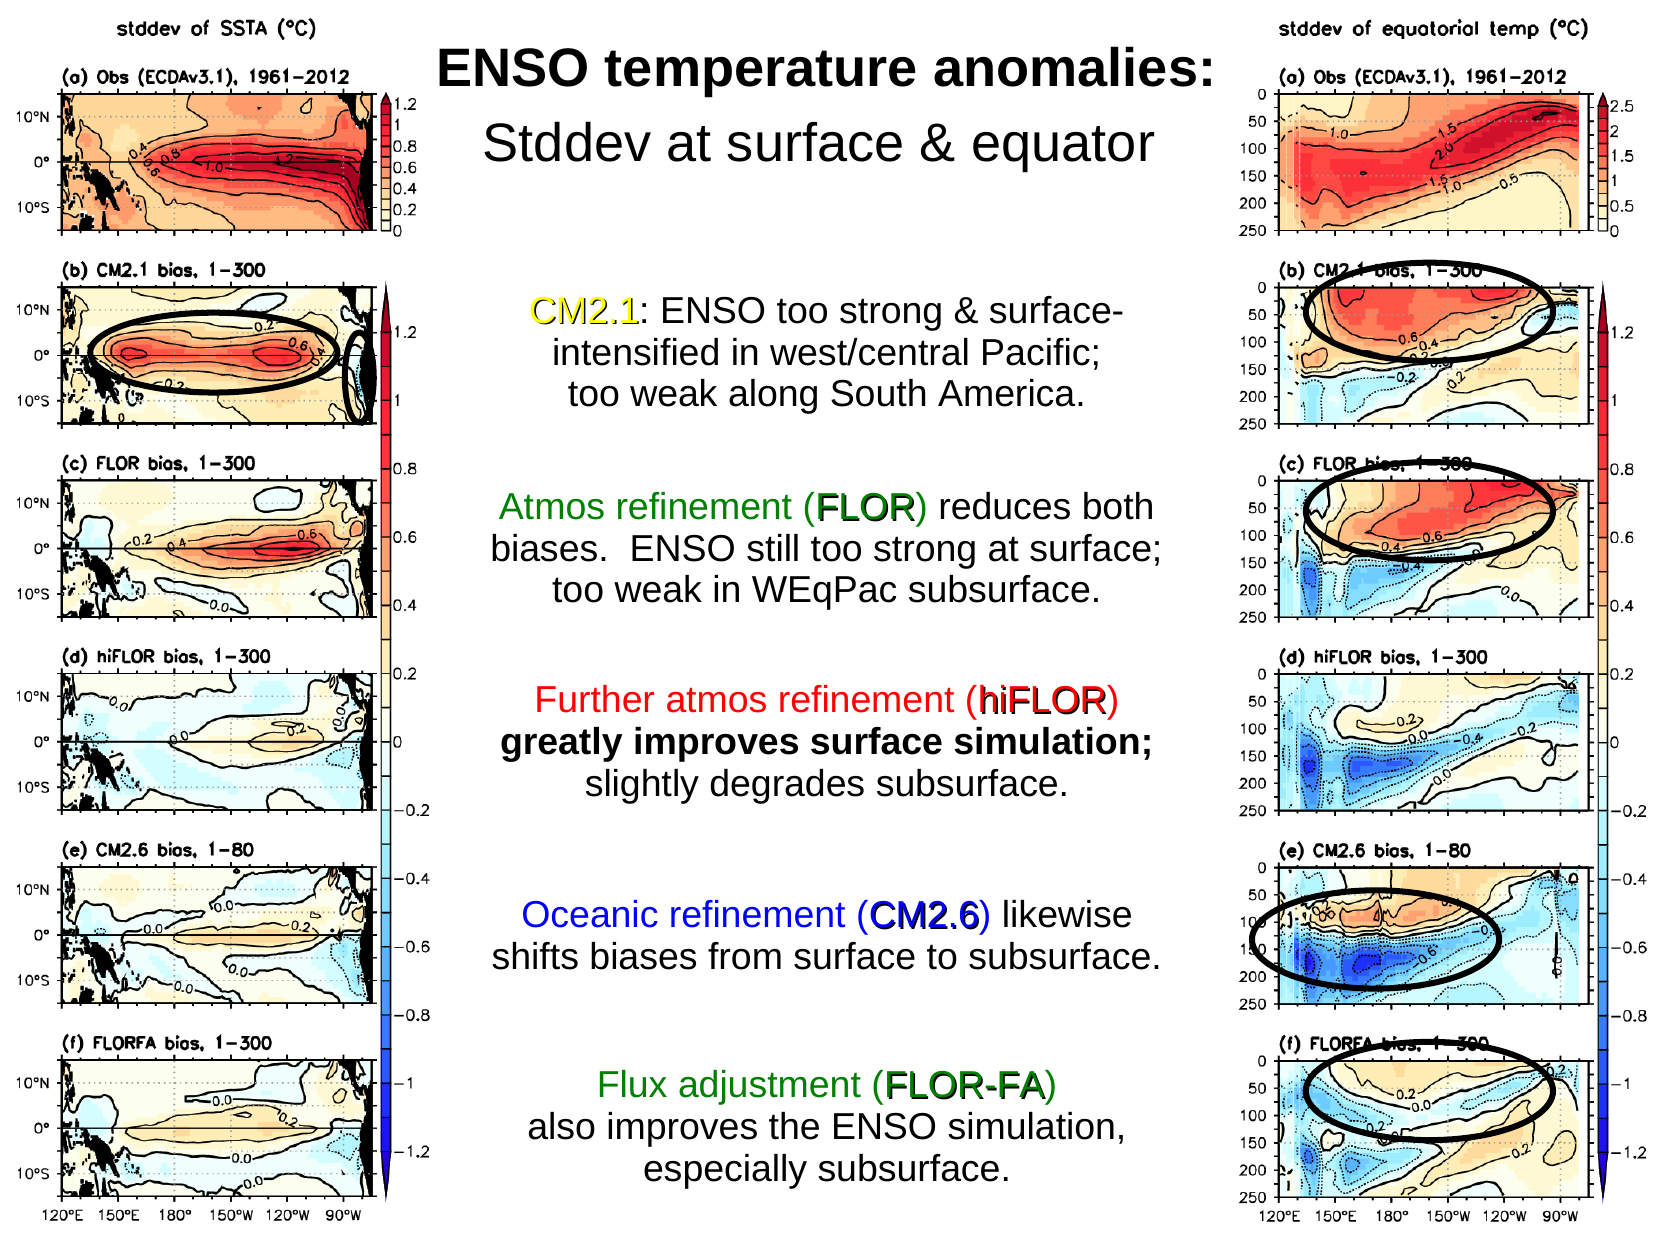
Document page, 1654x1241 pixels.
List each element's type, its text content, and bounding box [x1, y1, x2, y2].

text_box ENSO temperature anomalies: Stddev at surface & equator [418, 22, 1222, 173]
text_box Oceanic refinement (CM2.6) likewise shifts biases from surface to subsurface. [469, 887, 1185, 985]
text_box Atmos refinement (FLOR) reduces both biases. ENSO still too strong at surface; too weak in WEqPac subsurface. [468, 479, 1185, 619]
text_box Further atmos refinement (hiFLOR) greatly improves surface simulation; slightly degrades subsurface. [468, 672, 1185, 812]
picture [1222, 0, 1654, 1241]
text_box CM2.1: ENSO too strong & surface-intensified in west/central Pacific; too weak along South America. [468, 283, 1185, 423]
picture [5, 0, 449, 1241]
text_box Flux adjustment (FLOR-FA) also improves the ENSO simulation, especially subsurface. [469, 1057, 1186, 1197]
